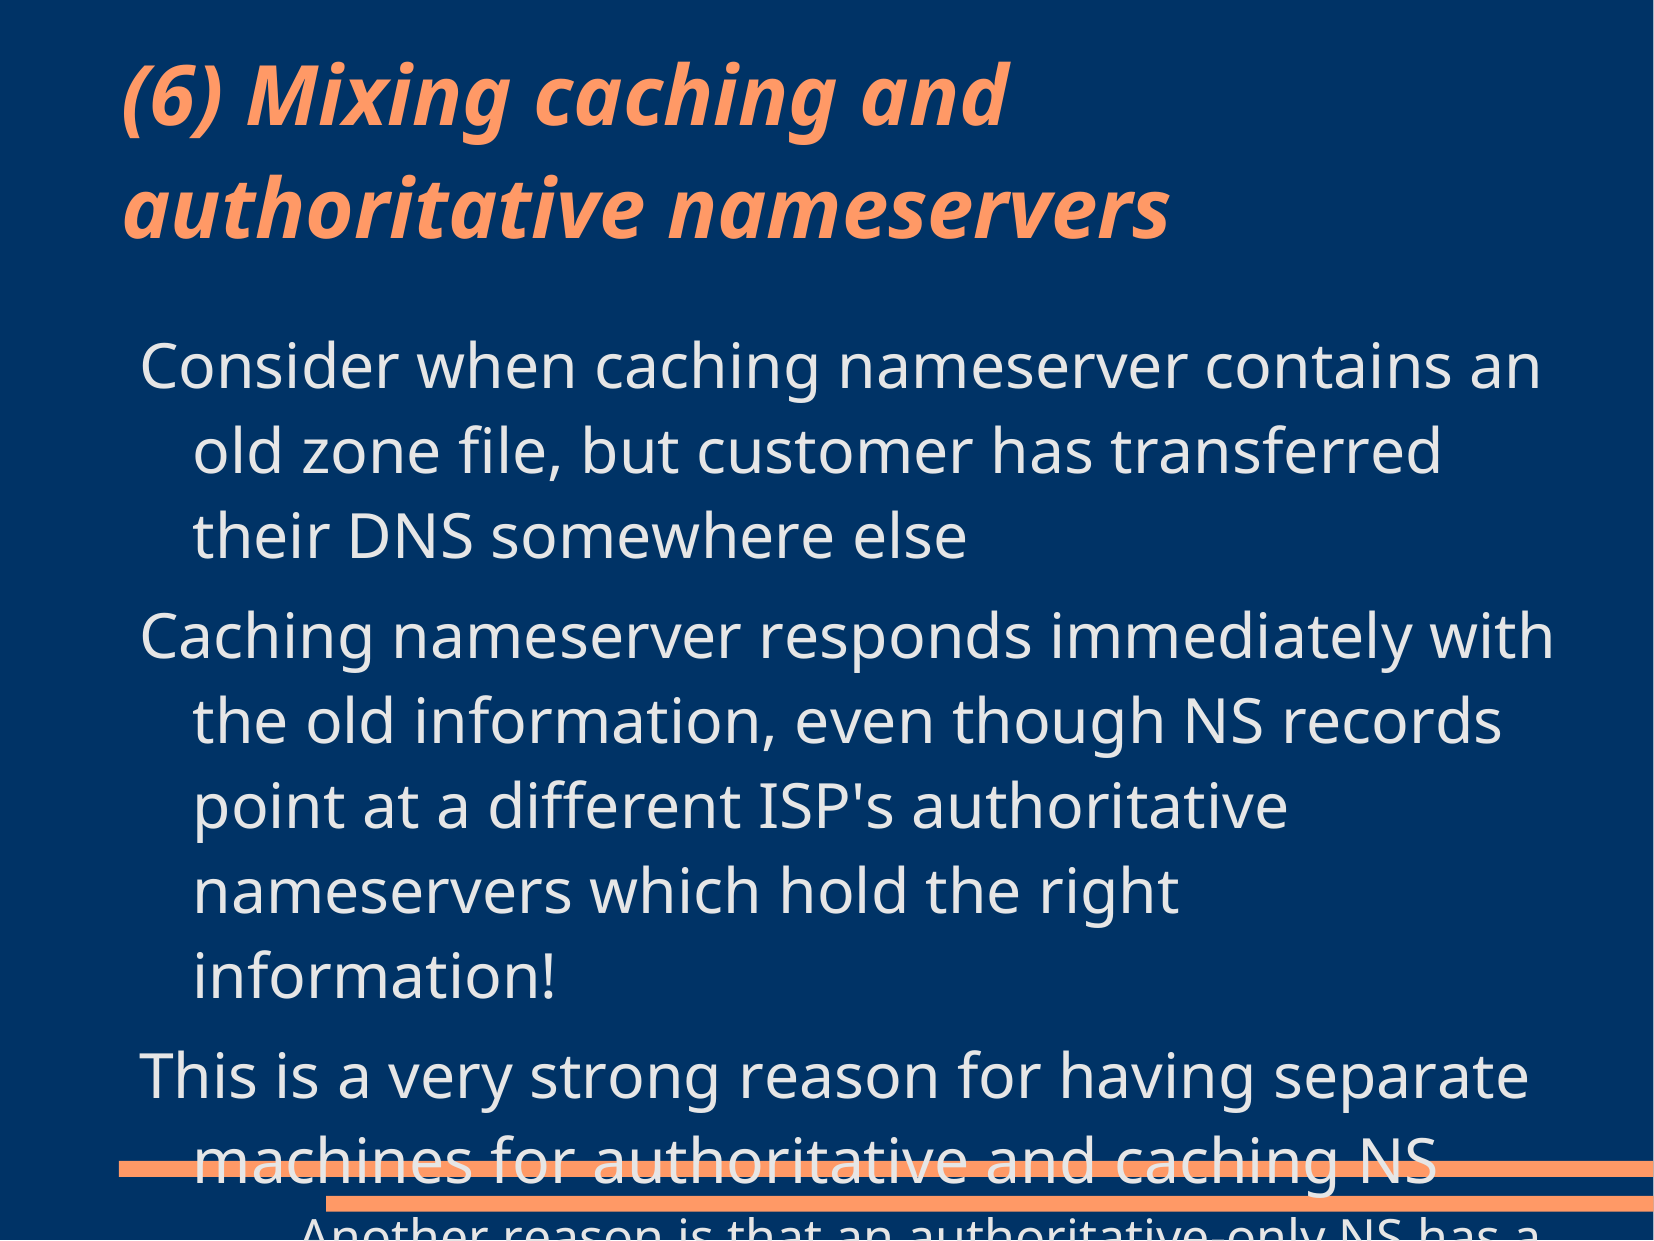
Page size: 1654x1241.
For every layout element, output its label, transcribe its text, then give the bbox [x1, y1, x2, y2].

list Consider when caching nameserver contains an old zone file, but customer has transferred their DNS somewhere else Caching nameserver responds immediately with the old information, even though NS records point at a different ISP's authoritative nameservers which hold the right information! This is a very strong reason for having separate machines for authoritative and caching NS Another reason is that an authoritative-only NS has a fixed memory usage [121, 322, 1561, 1133]
title (6) Mixing caching and authoritative nameservers [121, 46, 1534, 254]
